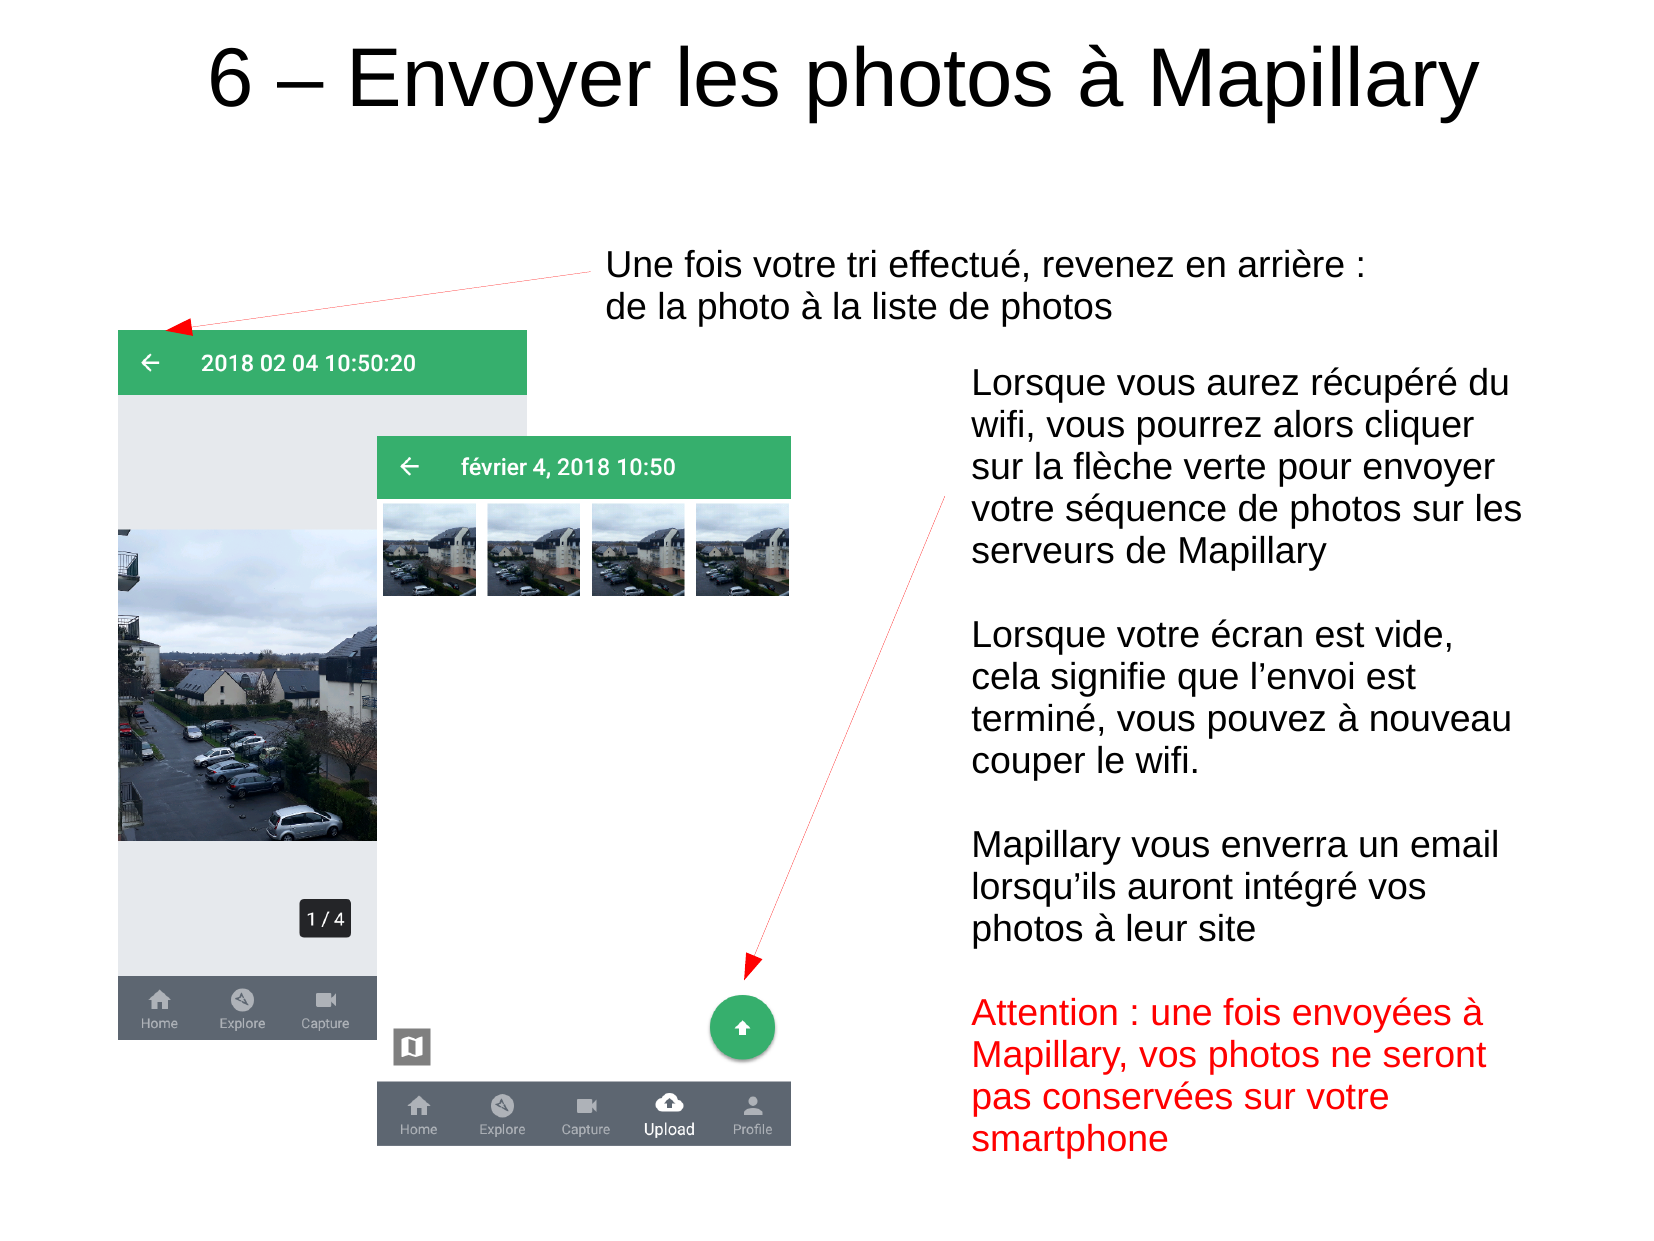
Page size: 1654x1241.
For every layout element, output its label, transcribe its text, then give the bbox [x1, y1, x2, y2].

picture [118, 330, 791, 1146]
text_box Une fois votre tri effectué, revenez en arrière : de la photo à la liste de photos [590, 236, 1536, 336]
text_box Lorsque vous aurez récupéré du wifi, vous pourrez alors cliquer sur la flèche verte pour envoyer votre séquence de photos sur les serveurs de Mapillary Lorsque votre écran est vide, cela signifie que l’envoi est terminé, vous pouvez à nouveau couper le wifi. Mapillary vous enverra un email lorsqu’ils auront intégré vos photos à leur site Attention : une fois envoyées à Mapillary, vos photos ne seront pas conservées sur votre smartphone [956, 354, 1548, 1209]
text_box 6 – Envoyer les photos à Mapillary [177, 23, 1512, 132]
